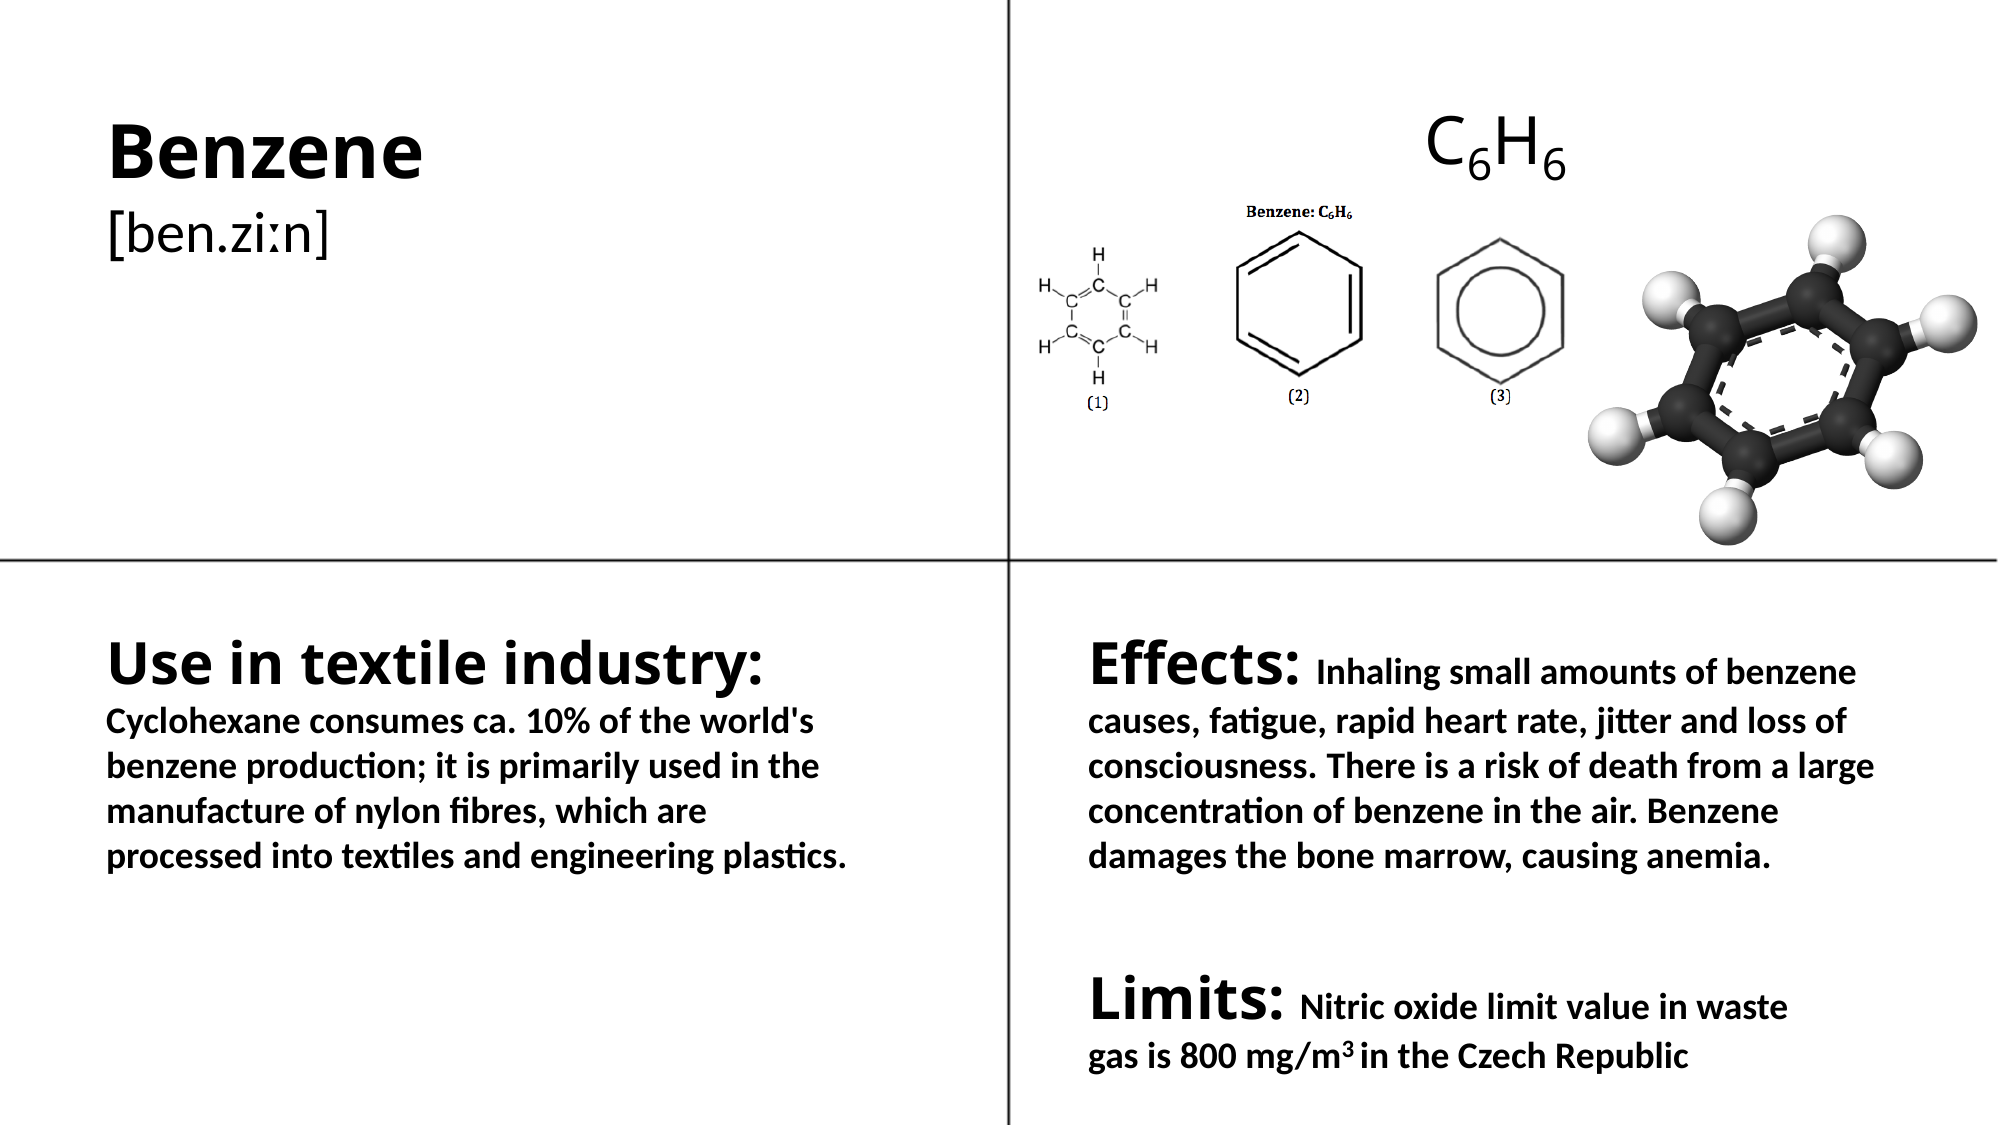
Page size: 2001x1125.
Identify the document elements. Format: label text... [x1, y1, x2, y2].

text_box Benzene [ben.ziːn] [91, 96, 927, 365]
text_box Use in textile industry: Cyclohexane consumes ca. 10% of the world's benzene production; it is primarily used in the manufacture of nylon fibres, which are processed into textiles and engineering plastics. [91, 618, 887, 1028]
text_box Limits: Nitric oxide limit value in waste gas is 800 mg/m3 in the Czech Republic [1073, 953, 1827, 1125]
text_box C6H6 [1409, 90, 1868, 186]
picture [0, 0, 2000, 1125]
text_box Effects: Inhaling small amounts of benzene causes, fatigue, rapid heart rate, jitter and loss of consciousness. There is a risk of death from a large concentration of benzene in the air. Benzene damages the bone marrow, causing anemia. [1073, 618, 1902, 1018]
